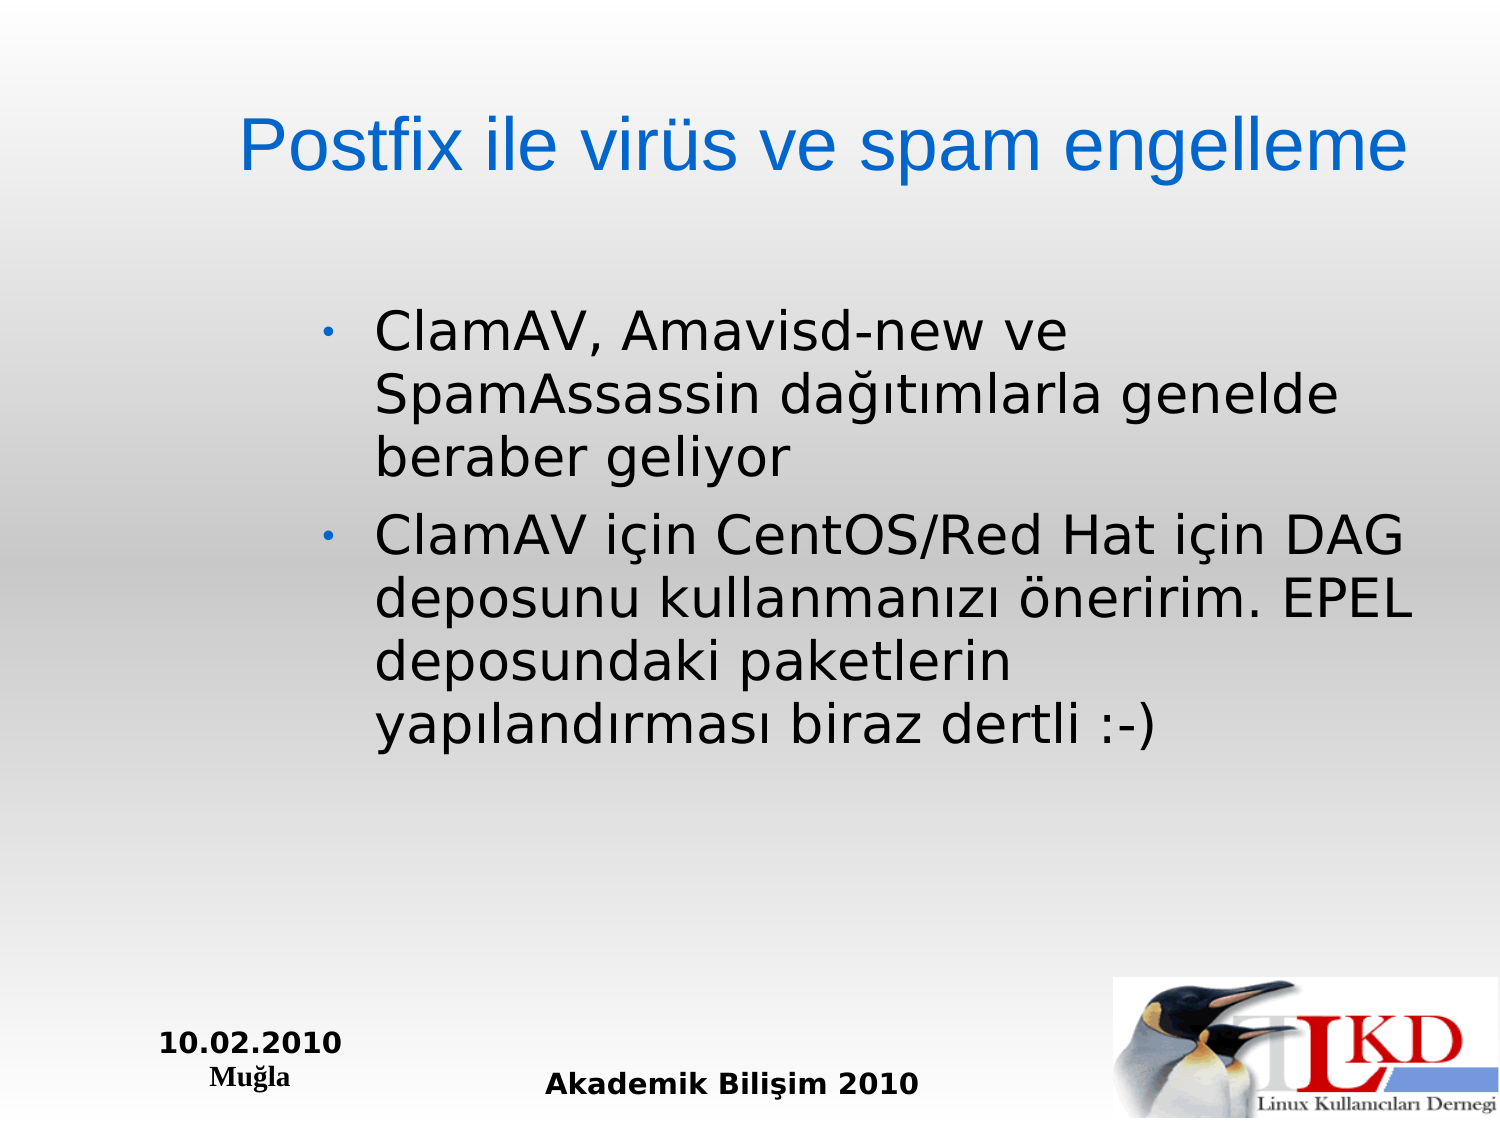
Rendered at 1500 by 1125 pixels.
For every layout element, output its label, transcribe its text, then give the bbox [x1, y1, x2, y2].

list ClamAV, Amavisd-new ve SpamAssassin dağıtımlarla genelde beraber geliyor ClamAV için CentOS/Red Hat için DAG deposunu kullanmanızı öneririm. EPEL deposundaki paketlerin yapılandırması biraz dertli :-) [224, 299, 1425, 975]
picture [1113, 977, 1499, 1118]
title Postfix ile virüs ve spam engelleme [224, 49, 1425, 238]
